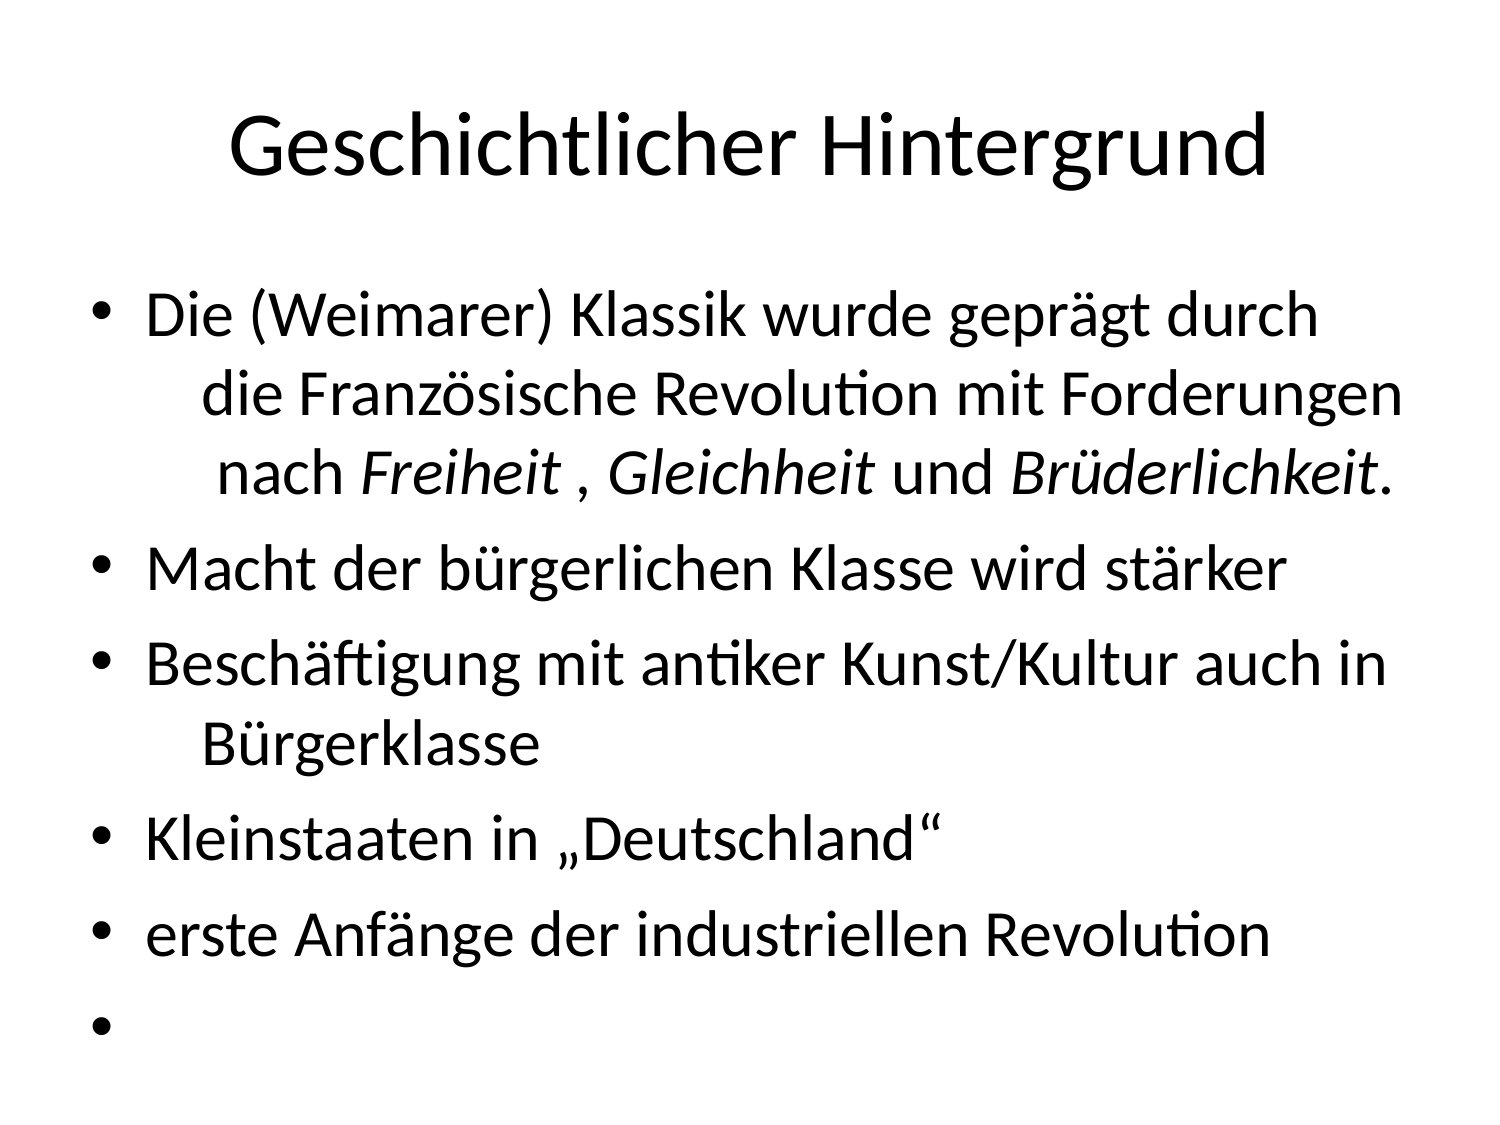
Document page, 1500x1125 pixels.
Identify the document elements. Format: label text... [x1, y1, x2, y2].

list Die (Weimarer) Klassik wurde geprägt durch die Französische Revolution mit Forderungen nach Freiheit , Gleichheit und Brüderlichkeit. Macht der bürgerlichen Klasse wird stärker Beschäftigung mit antiker Kunst/Kultur auch in Bürgerklasse Kleinstaaten in „Deutschland“ erste Anfänge der industriellen Revolution [75, 262, 1426, 1005]
title Geschichtlicher Hintergrund [75, 45, 1426, 233]
